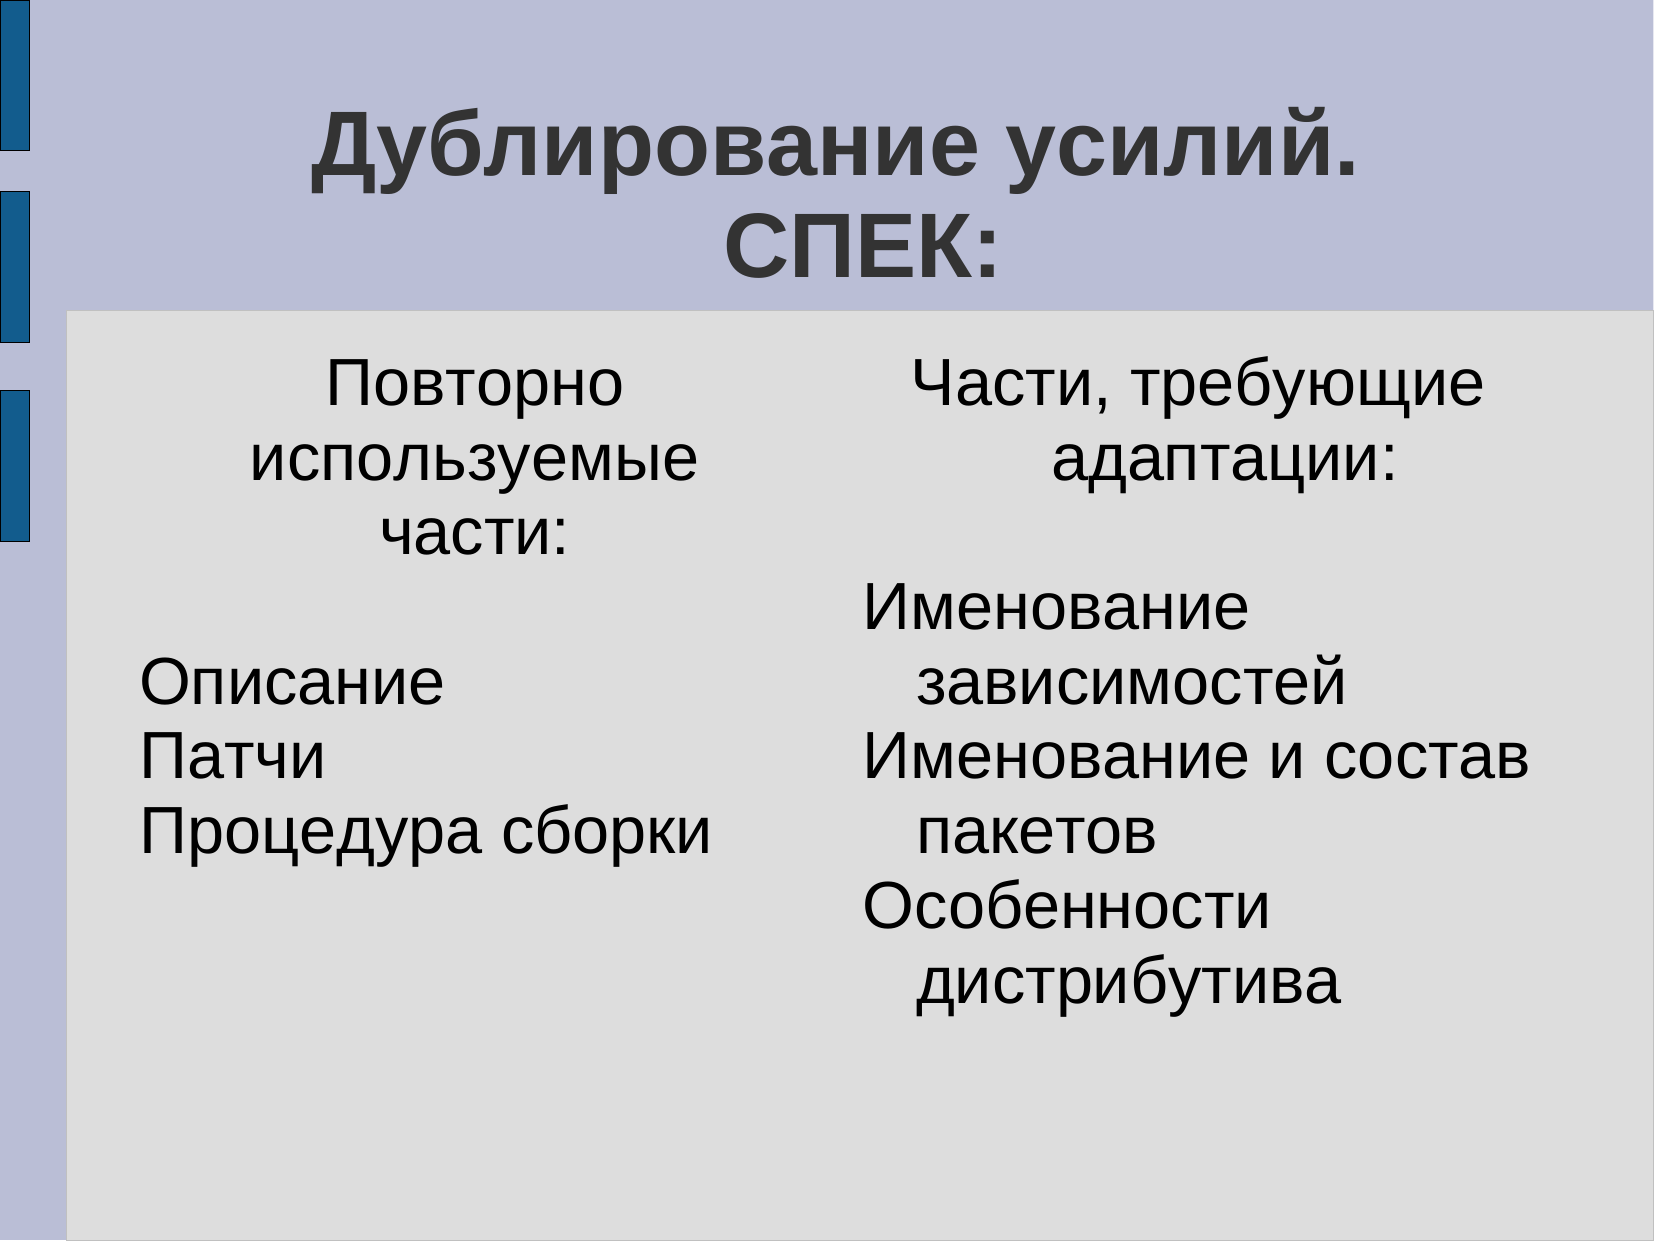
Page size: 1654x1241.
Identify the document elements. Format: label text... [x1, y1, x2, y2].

list Части, требующие адаптации: Именование зависимостей Именование и состав пакетов Особенности дистрибутива [845, 344, 1535, 1127]
list Повторно используемые части: Описание Патчи Процедура сборки [121, 344, 811, 1127]
title Дублирование усилий. СПЕК: [121, 83, 1534, 307]
